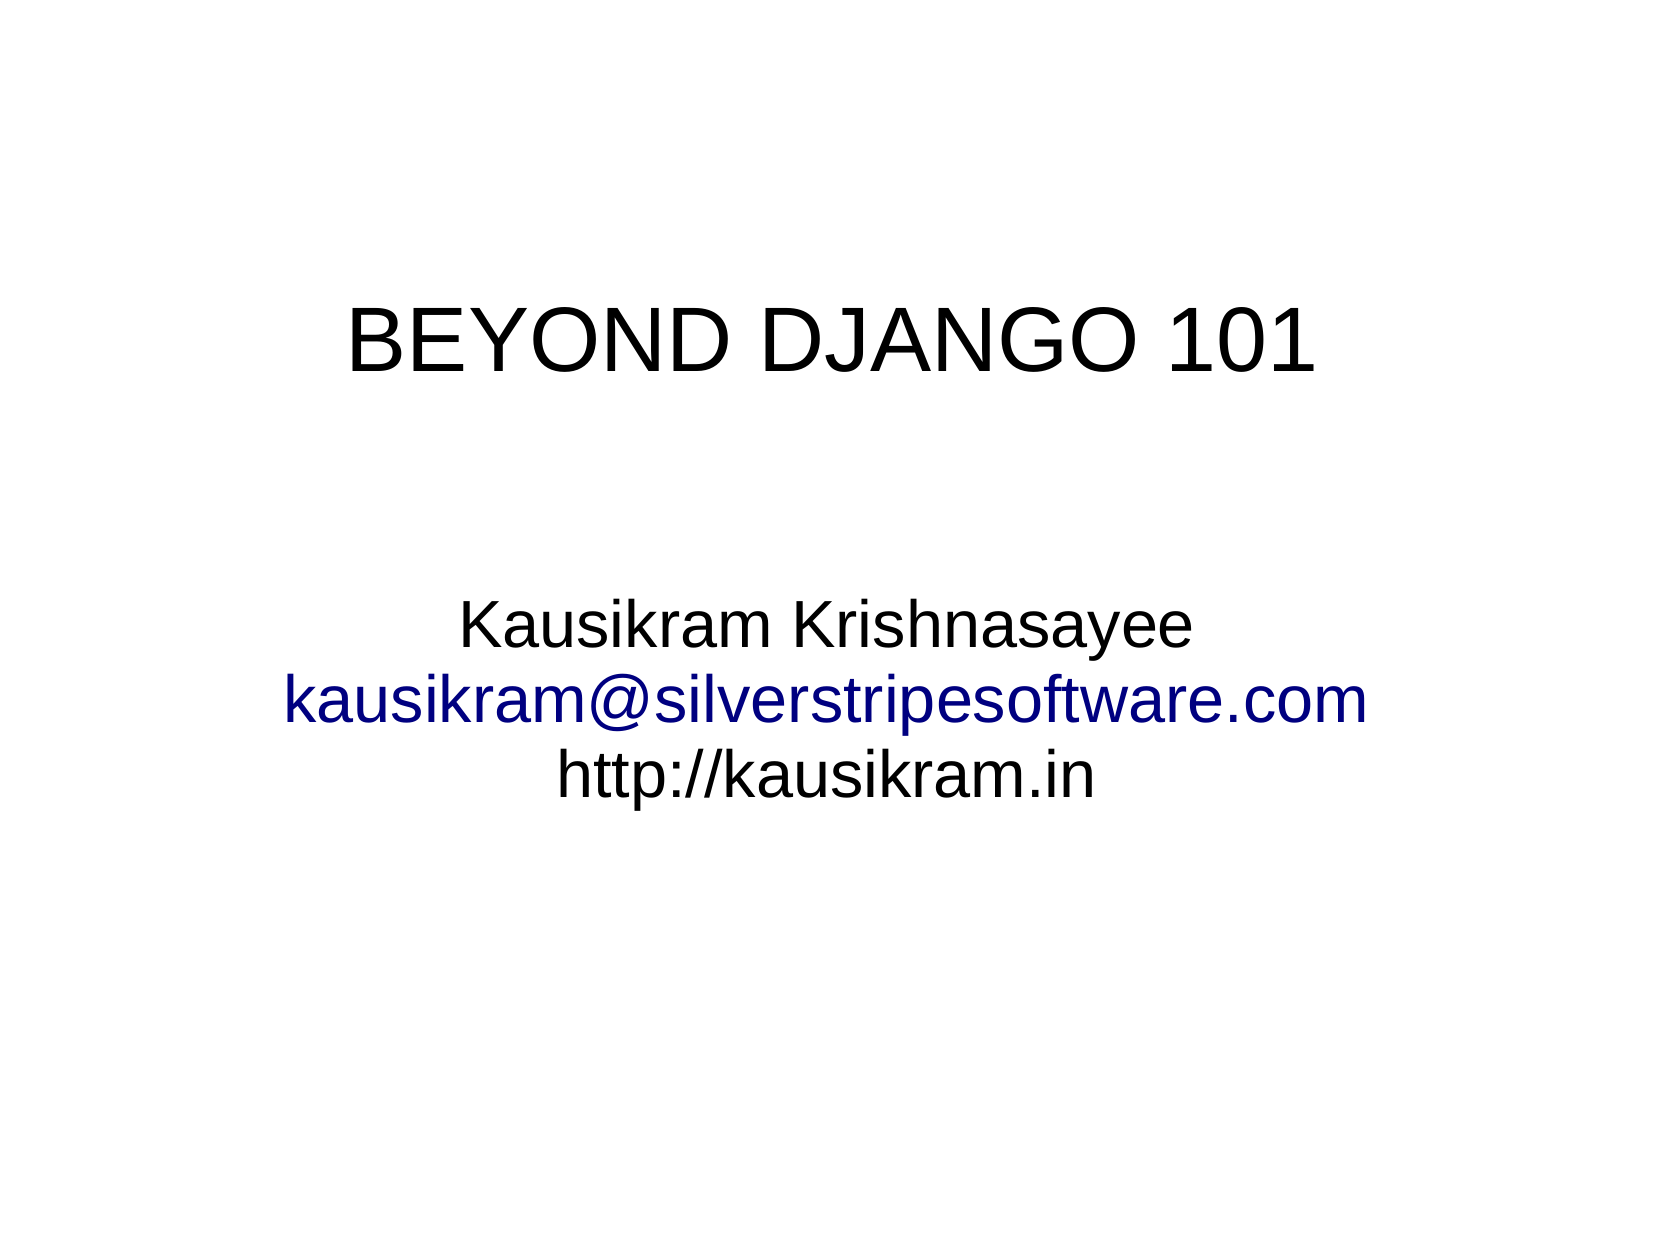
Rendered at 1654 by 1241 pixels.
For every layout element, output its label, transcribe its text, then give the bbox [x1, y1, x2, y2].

subtitle Kausikram Krishnasayee kausikram@silverstripesoftware.com http://kausikram.in [82, 290, 1571, 1109]
title BEYOND DJANGO 101 [88, 236, 1577, 444]
